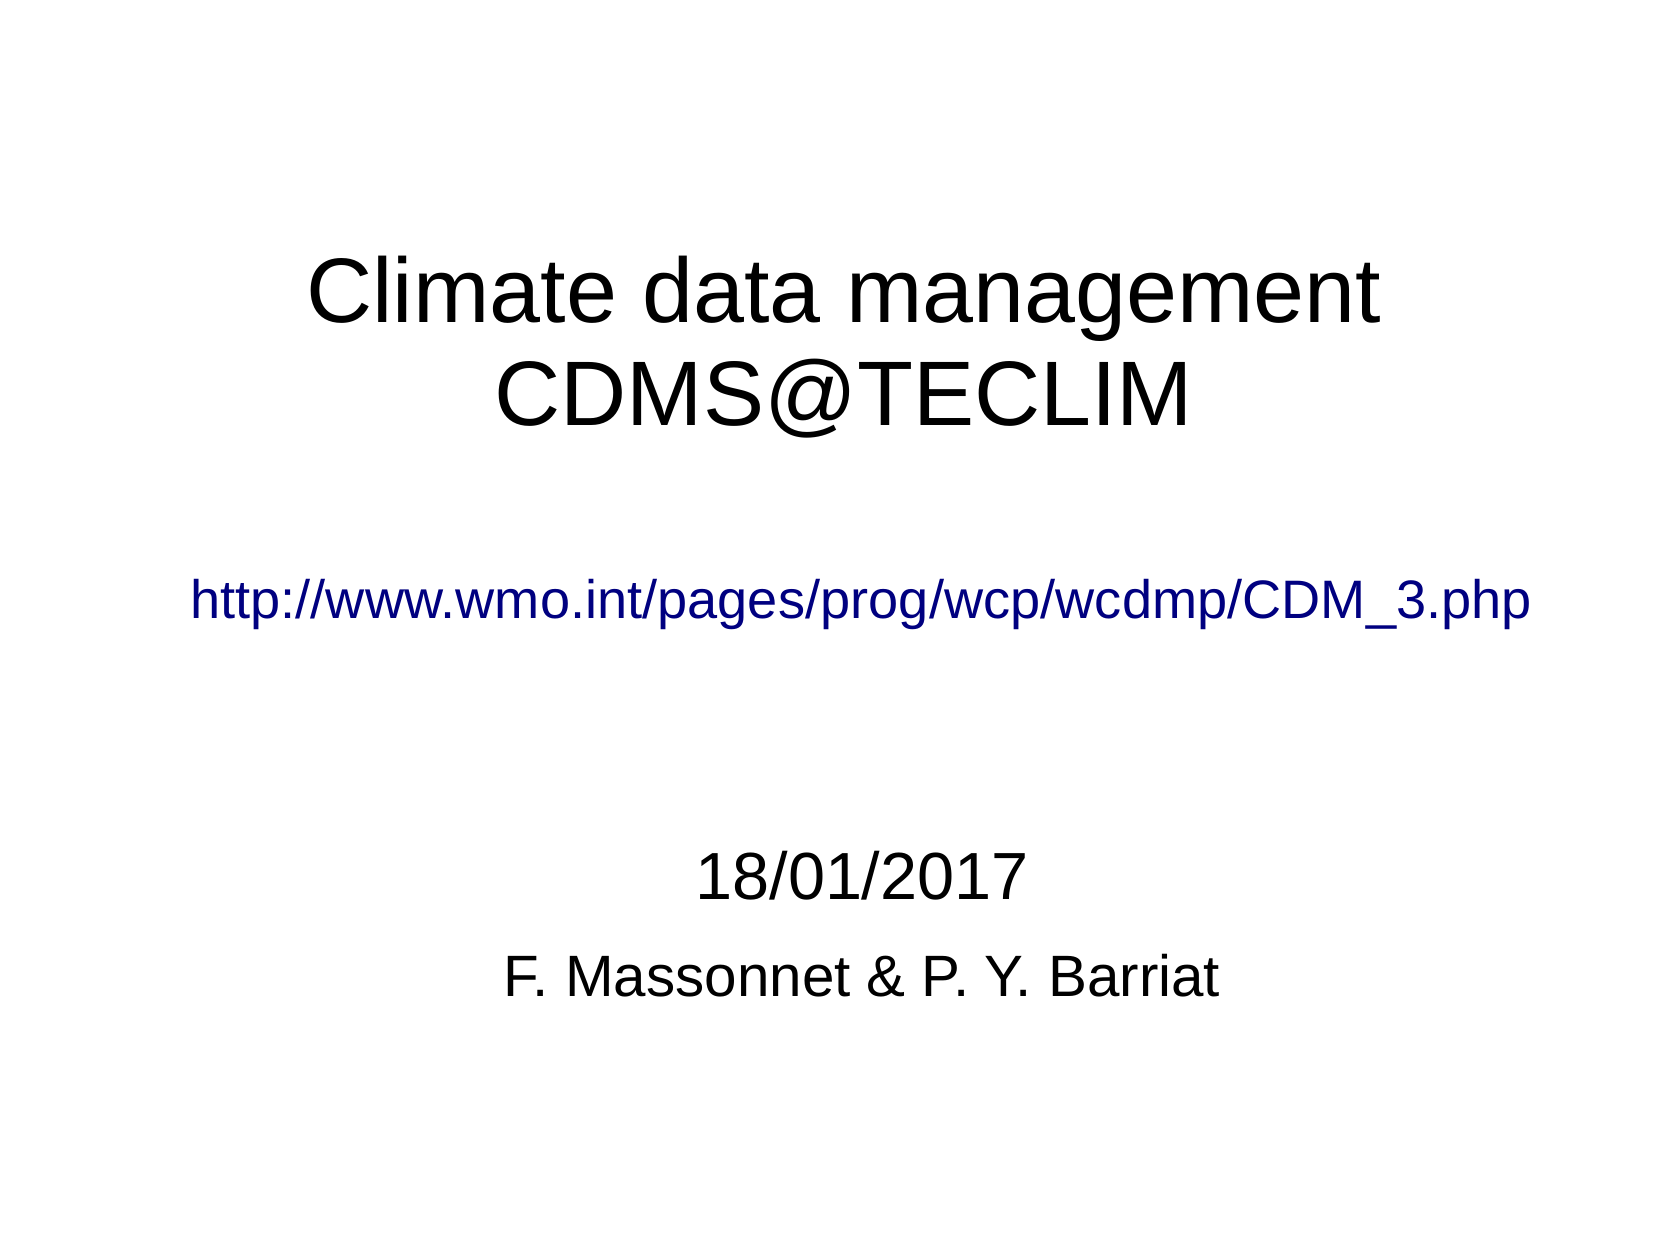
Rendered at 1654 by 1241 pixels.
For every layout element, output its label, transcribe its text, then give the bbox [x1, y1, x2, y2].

title Climate data management CDMS@TECLIM [82, 238, 1571, 446]
list http://www.wmo.int/pages/prog/wcp/wcdmp/CDM_3.php 18/01/2017 F. Massonnet & P. Y. Barriat [82, 479, 1571, 1199]
